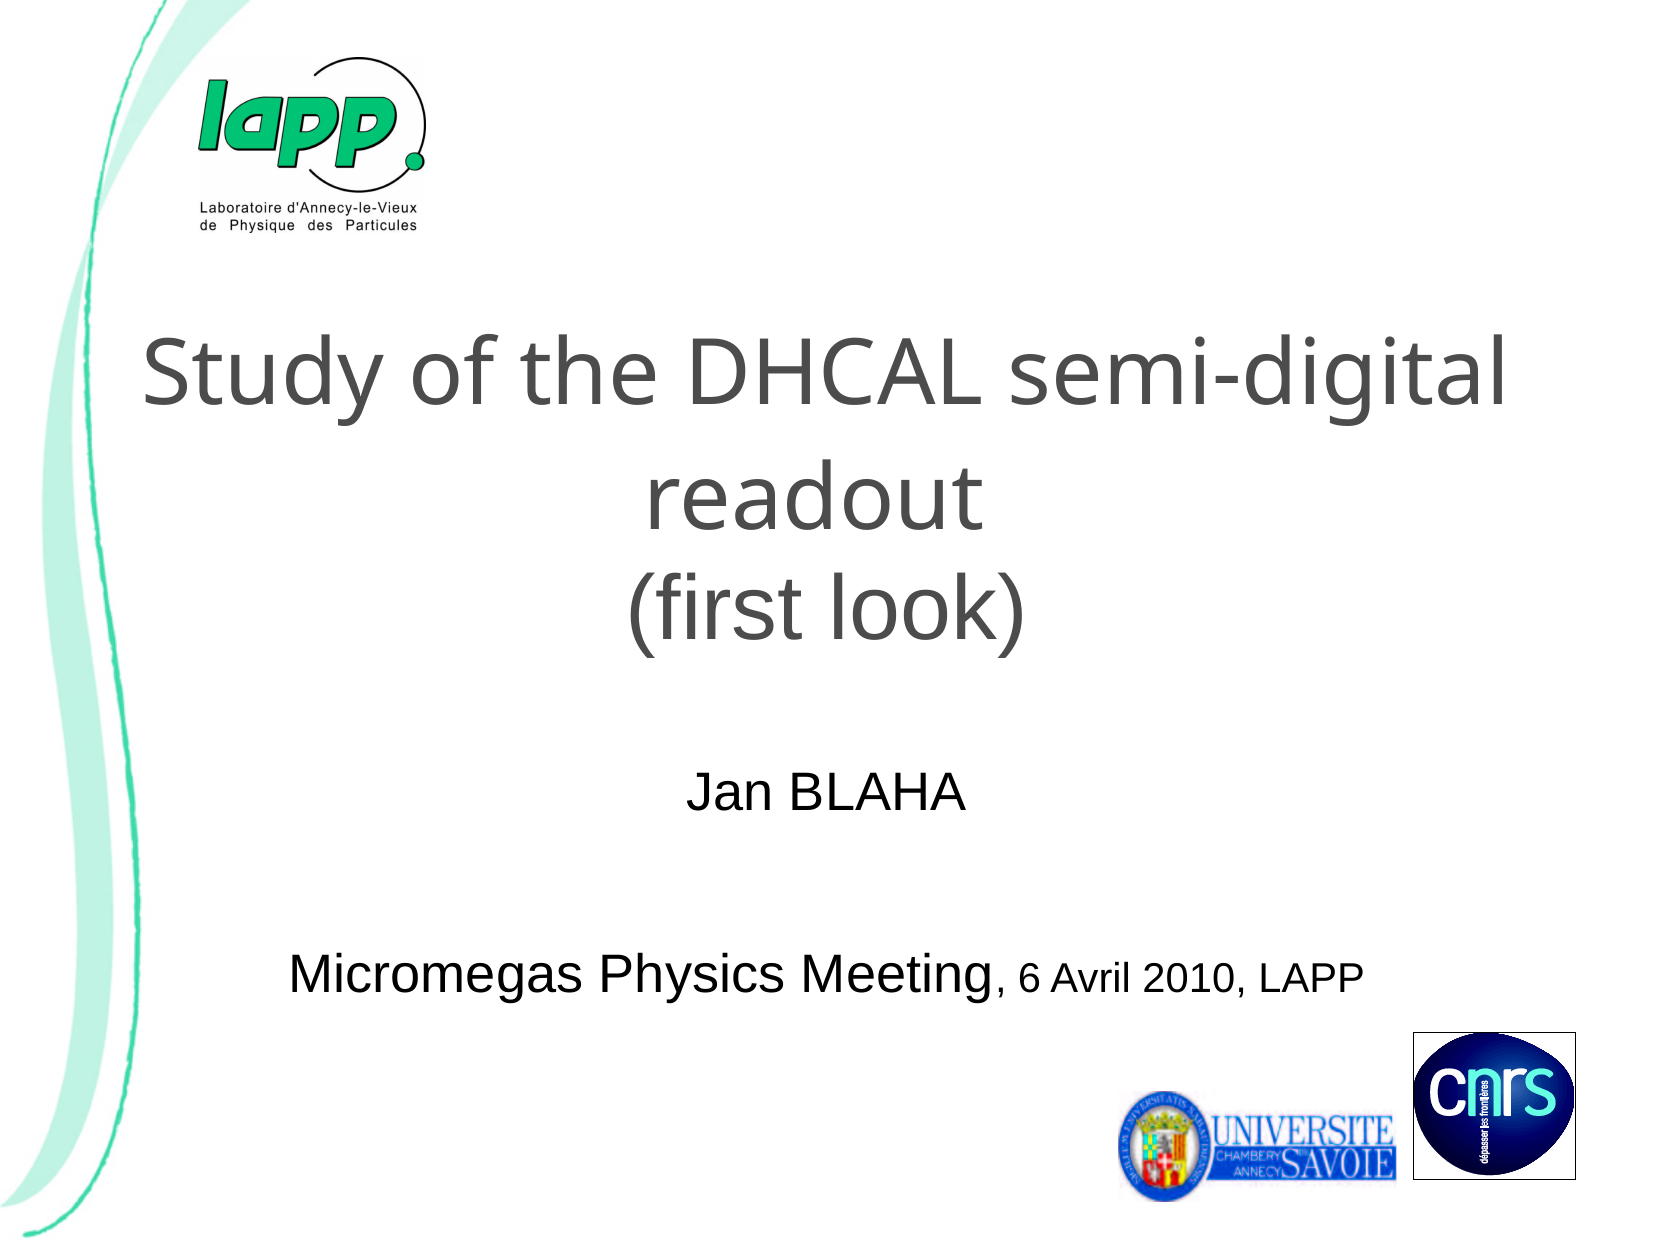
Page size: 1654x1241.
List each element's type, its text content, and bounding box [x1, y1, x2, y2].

picture [0, 0, 426, 1241]
picture [1118, 1145, 1397, 1202]
title Study of the DHCAL semi-digital readout (first look) Jan BLAHA Micromegas Physics Meeting, 6 Avril 2010, LAPP [123, 346, 1530, 1145]
